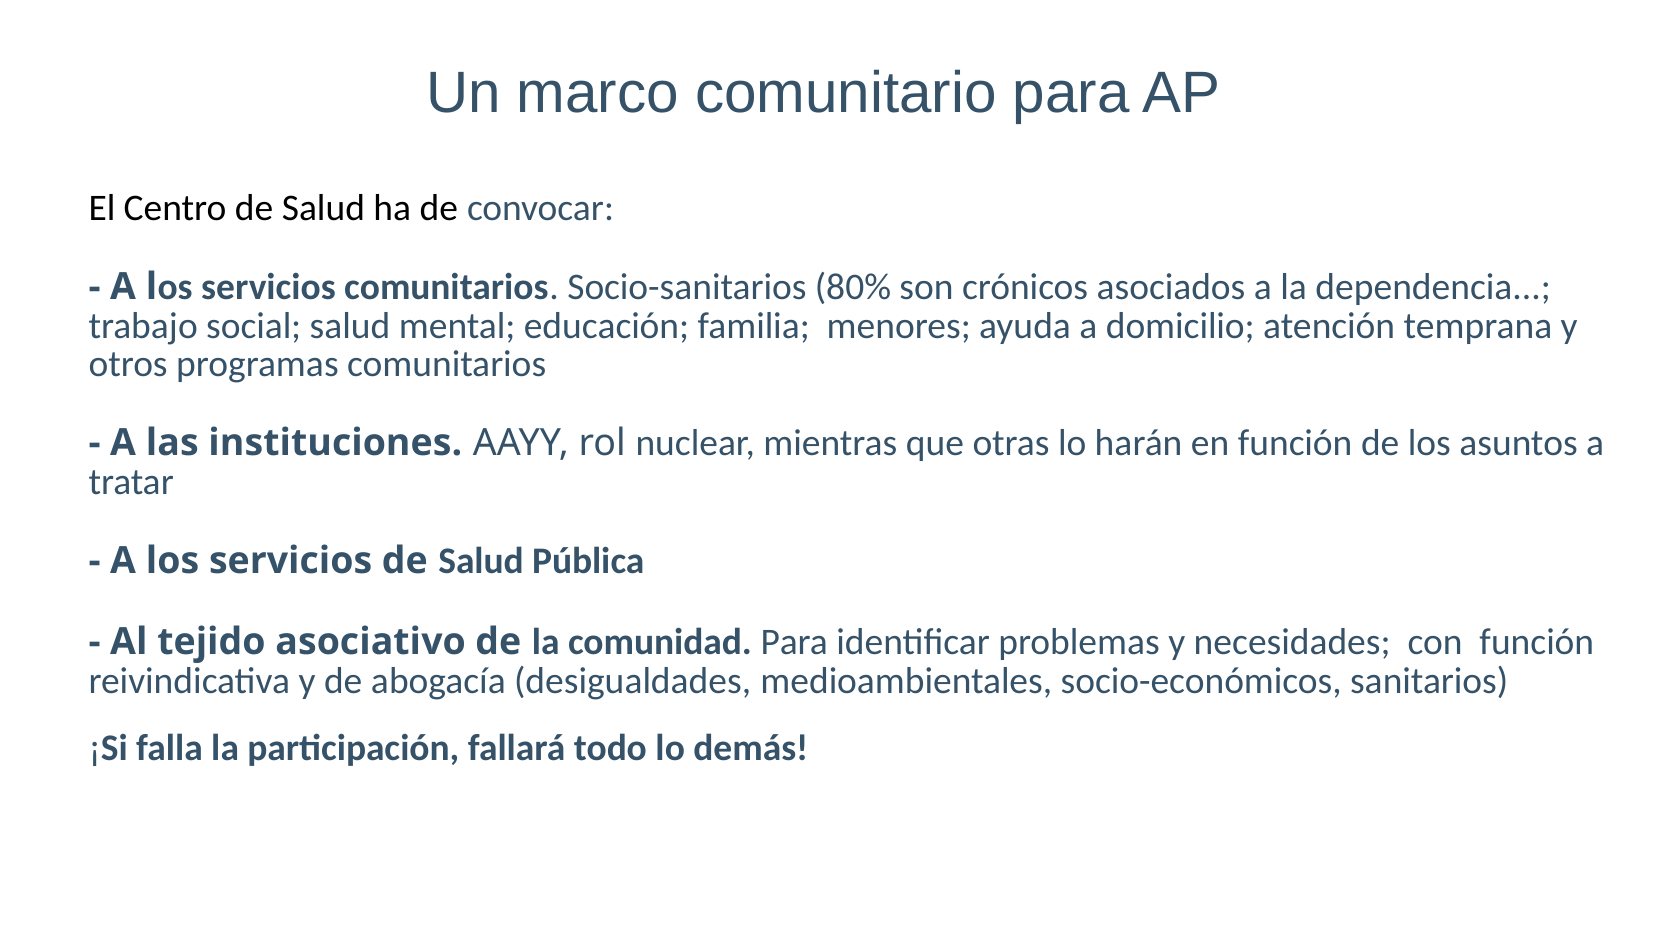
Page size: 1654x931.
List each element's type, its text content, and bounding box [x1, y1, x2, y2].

list El Centro de Salud ha de convocar: - A los servicios comunitarios. Socio-sanitarios (80% son crónicos asociados a la dependencia...; trabajo social; salud mental; educación; familia; menores; ayuda a domicilio; atención temprana y otros programas comunitarios - A las instituciones. AAYY, rol nuclear, mientras que otras lo harán en función de los asuntos a tratar - A los servicios de Salud Pública - Al tejido asociativo de la comunidad. Para identificar problemas y necesidades; con función reivindicativa y de abogacía (desigualdades, medioambientales, socio-económicos, sanitarios) ¡Si falla la participación, fallará todo lo demás! [88, 125, 1619, 857]
title Un marco comunitario para AP [82, 37, 1565, 148]
